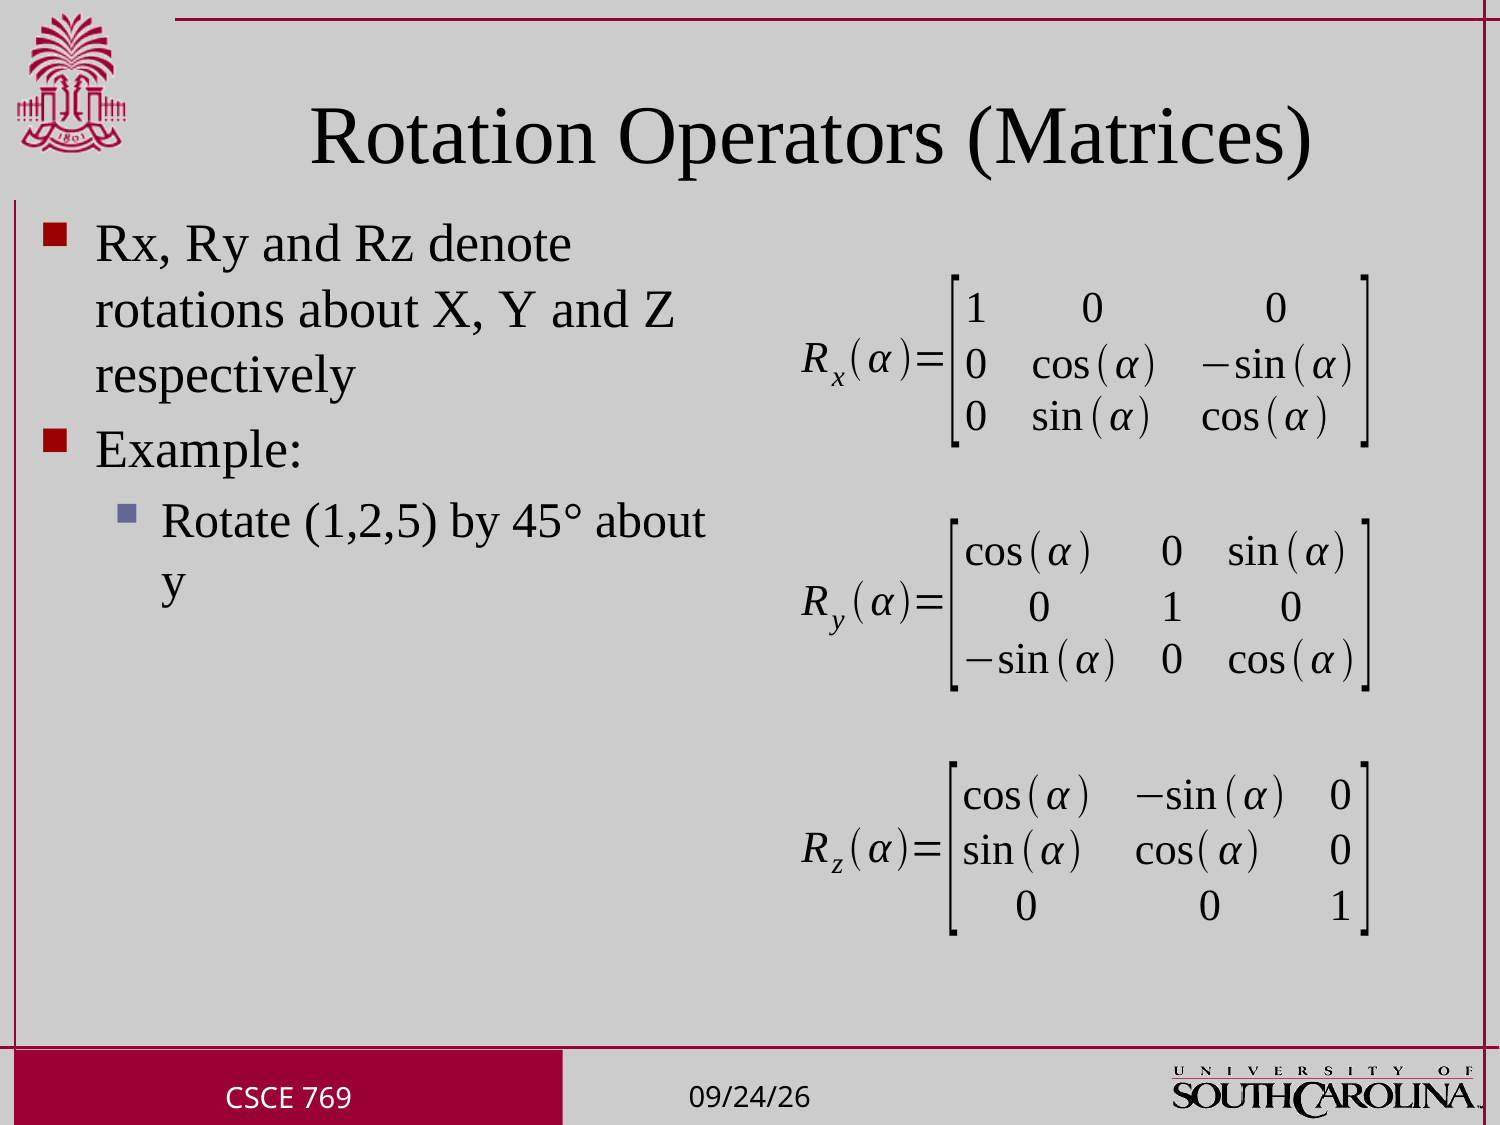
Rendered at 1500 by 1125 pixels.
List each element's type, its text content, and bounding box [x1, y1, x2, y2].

picture [1162, 1049, 1483, 1125]
picture [12, 12, 131, 155]
chart [787, 516, 1388, 694]
chart [787, 273, 1388, 451]
chart [787, 758, 1388, 938]
title Rotation Operators (Matrices) [174, 9, 1450, 188]
list Rx, Ry and Rz denote rotations about X, Y and Z respectively Example: Rotate (1,2,5) by 45° about y [24, 200, 733, 1013]
